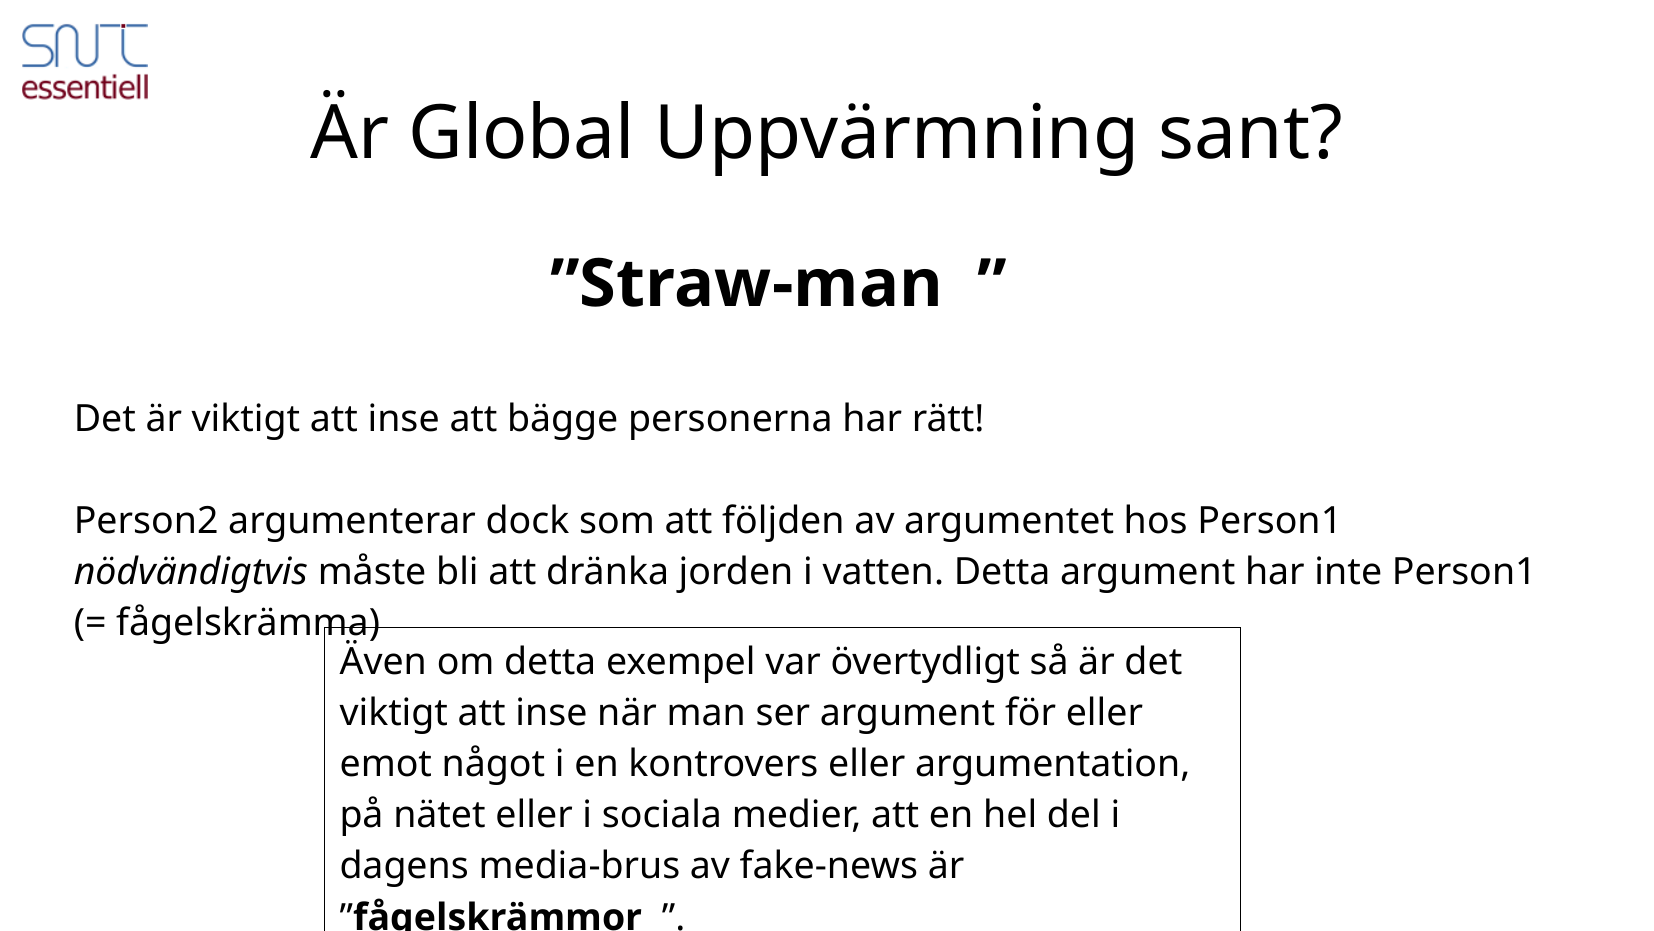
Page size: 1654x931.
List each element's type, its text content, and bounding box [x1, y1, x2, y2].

text_box Det är viktigt att inse att bägge personerna har rätt! Person2 argumenterar dock som att följden av argumentet hos Person1 nödvändigtvis måste bli att dränka jorden i vatten. Detta argument har inte Person1 (= fågelskrämma) [59, 383, 1595, 637]
title Är Global Uppvärmning sant? [82, 51, 1571, 207]
picture [22, 0, 148, 125]
text_box ”Straw-man ” [535, 227, 1067, 332]
text_box Även om detta exempel var övertydligt så är det viktigt att inse när man ser argument för eller emot något i en kontrovers eller argumentation, på nätet eller i sociala medier, att en hel del i dagens media-brus av fake-news är ”fågelskrämmor ”. [324, 627, 1241, 892]
